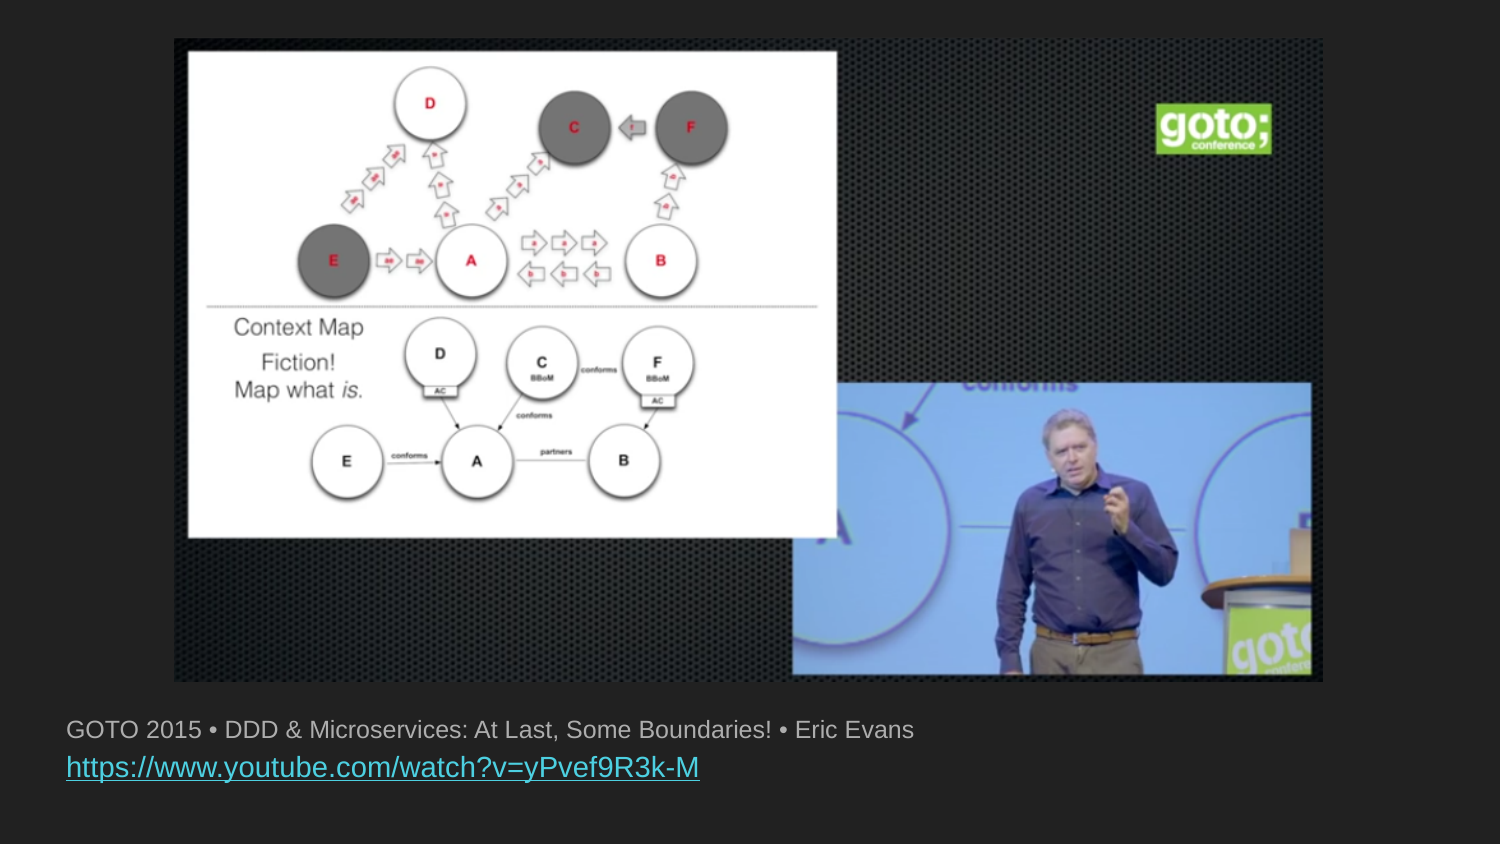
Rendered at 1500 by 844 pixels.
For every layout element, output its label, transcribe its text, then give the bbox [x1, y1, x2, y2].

list GOTO 2015 • DDD & Microservices: At Last, Some Boundaries! • Eric Evans https://www.youtube.com/watch?v=yPvef9R3k-M [51, 694, 1036, 794]
picture [174, 37, 1323, 682]
